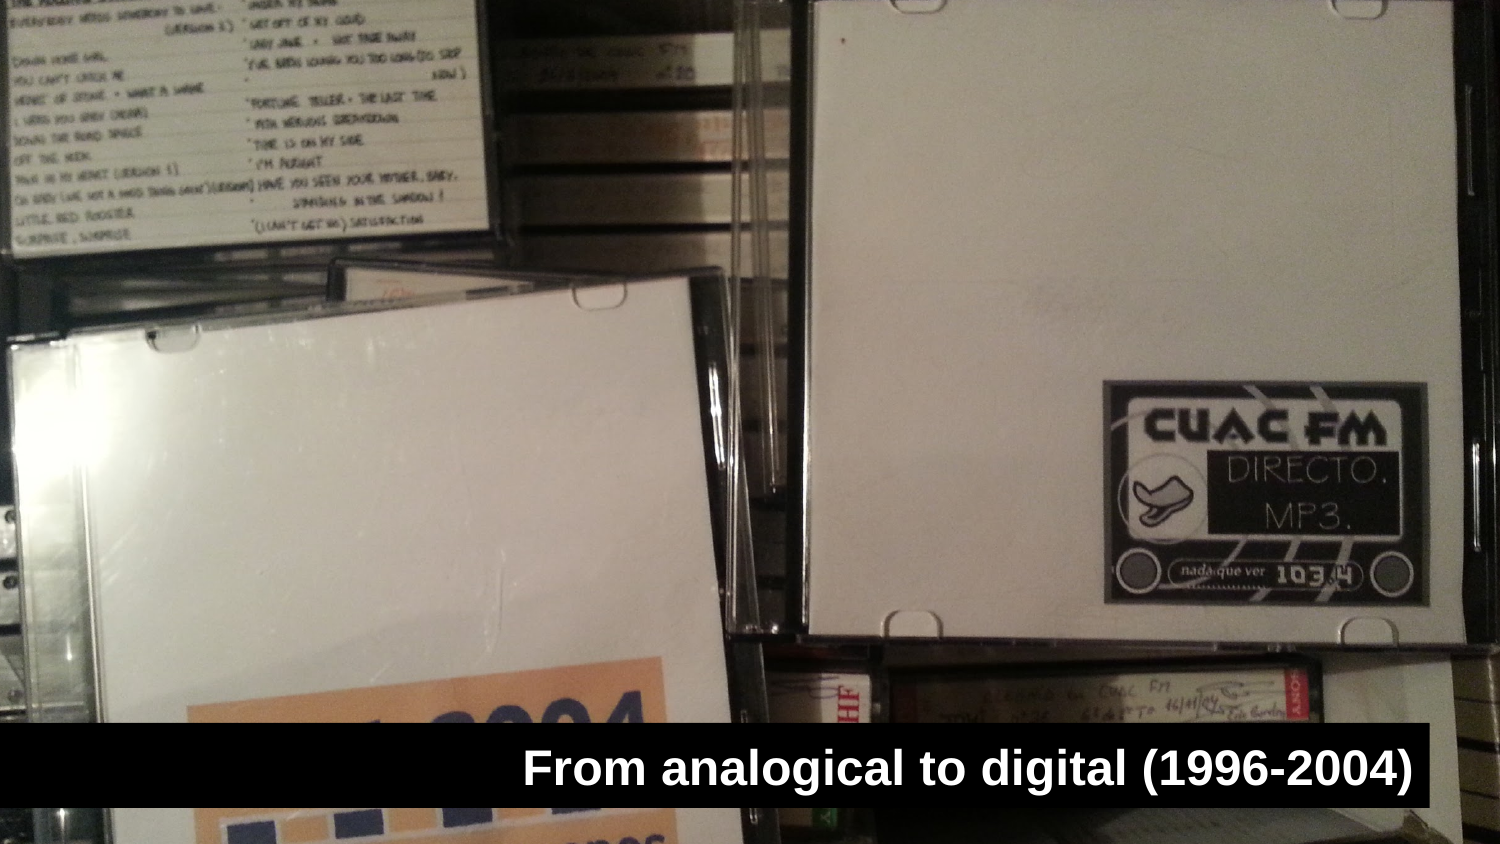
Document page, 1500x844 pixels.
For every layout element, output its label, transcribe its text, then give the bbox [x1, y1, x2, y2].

picture [0, 0, 1500, 844]
list From analogical to digital (1996-2004) [0, 722, 1430, 808]
